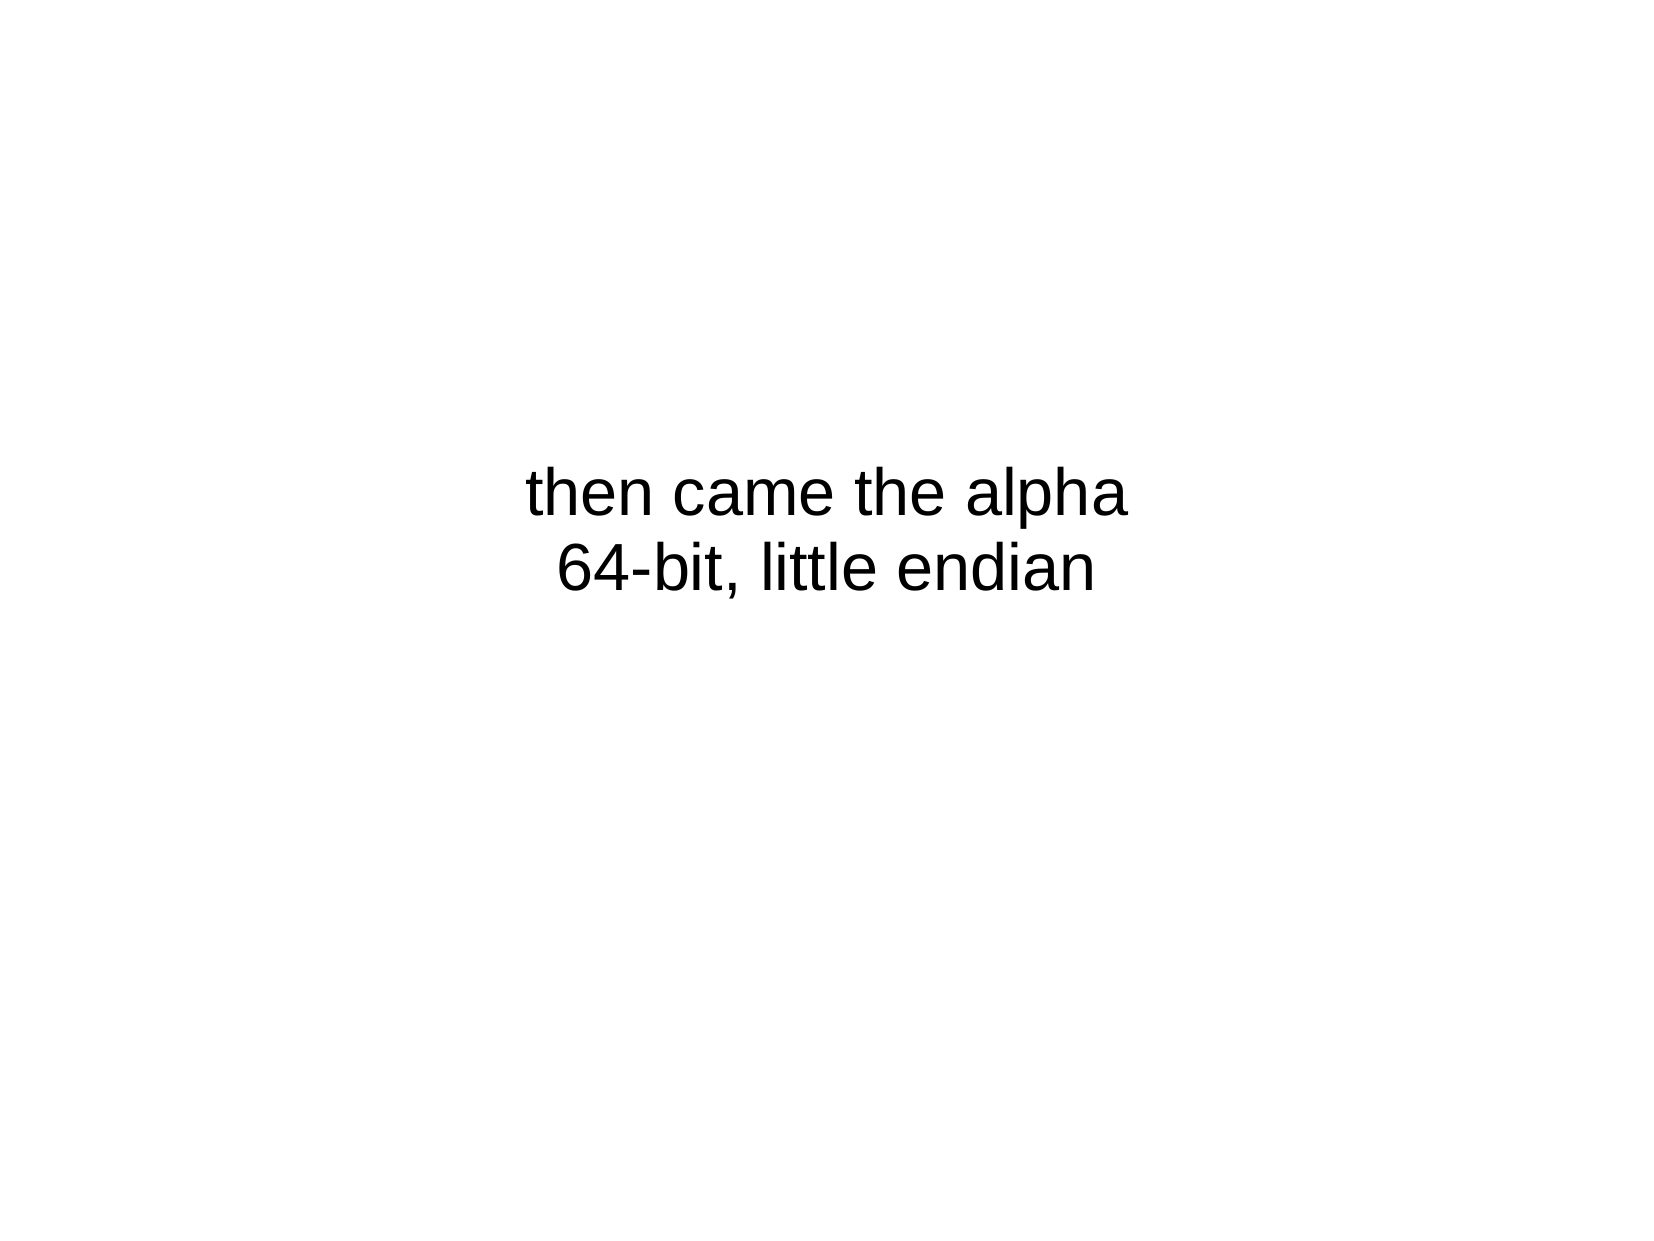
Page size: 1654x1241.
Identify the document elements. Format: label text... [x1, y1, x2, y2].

subtitle then came the alpha 64-bit, little endian [82, 49, 1571, 1010]
